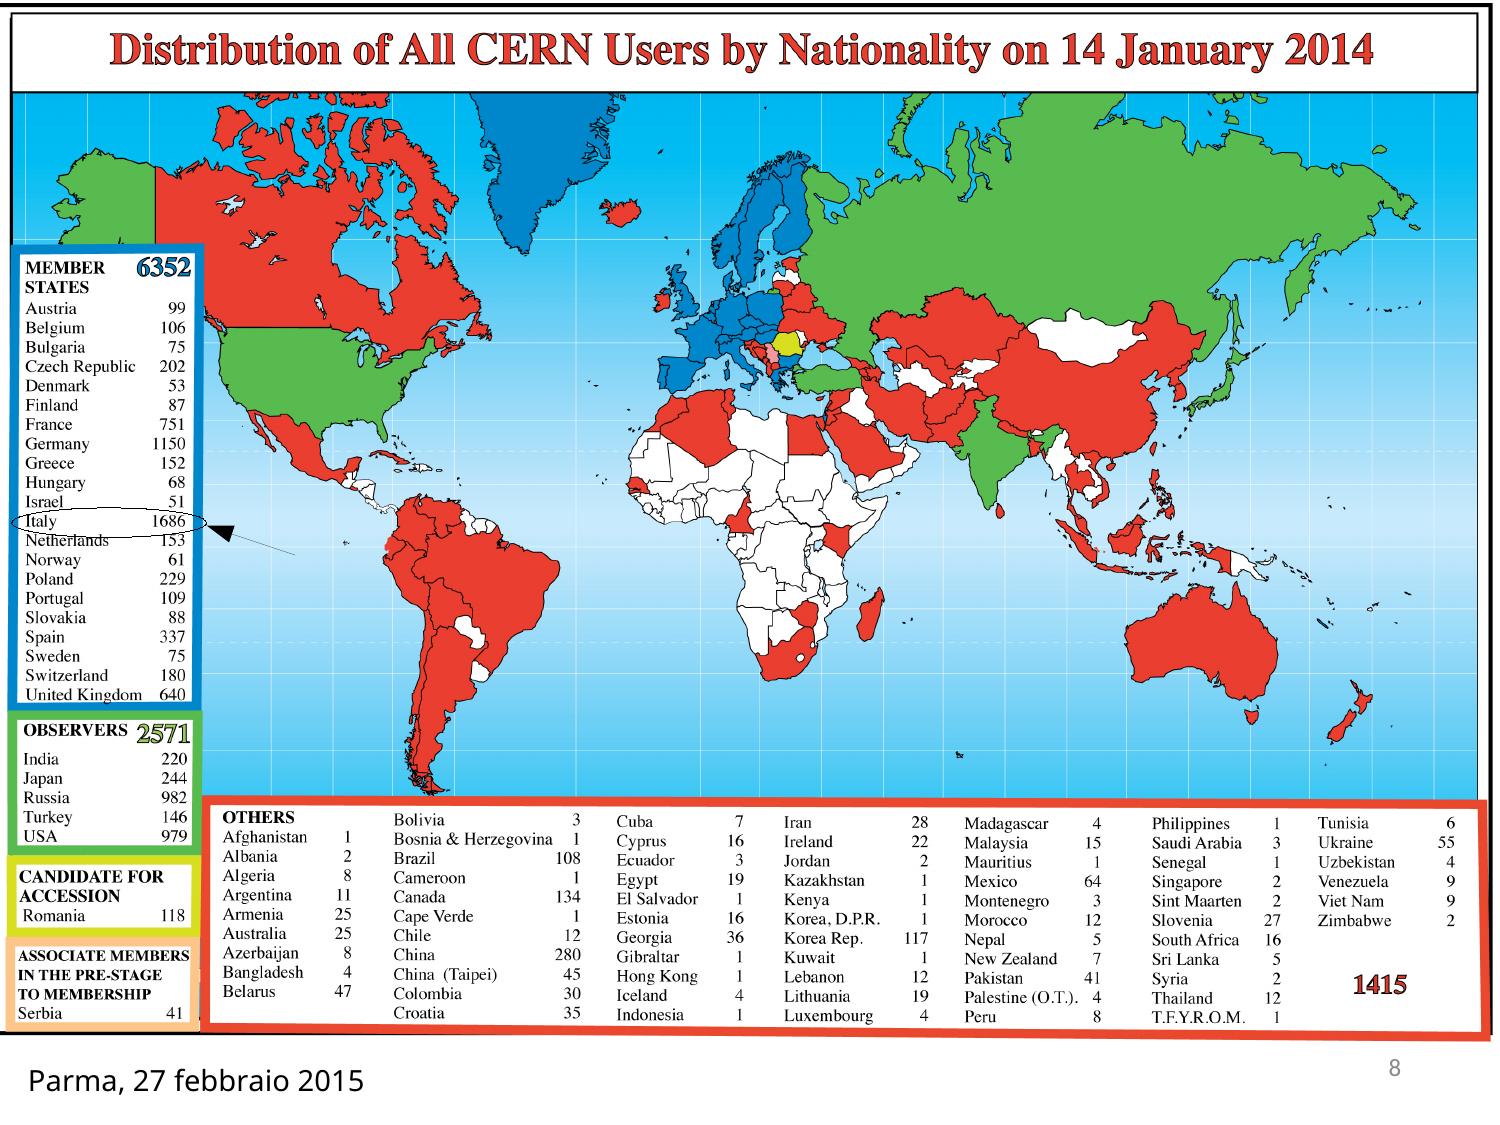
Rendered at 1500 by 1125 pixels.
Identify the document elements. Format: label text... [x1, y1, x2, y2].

picture [0, 2, 1494, 1042]
text_box <number> [1074, 1042, 1417, 1095]
